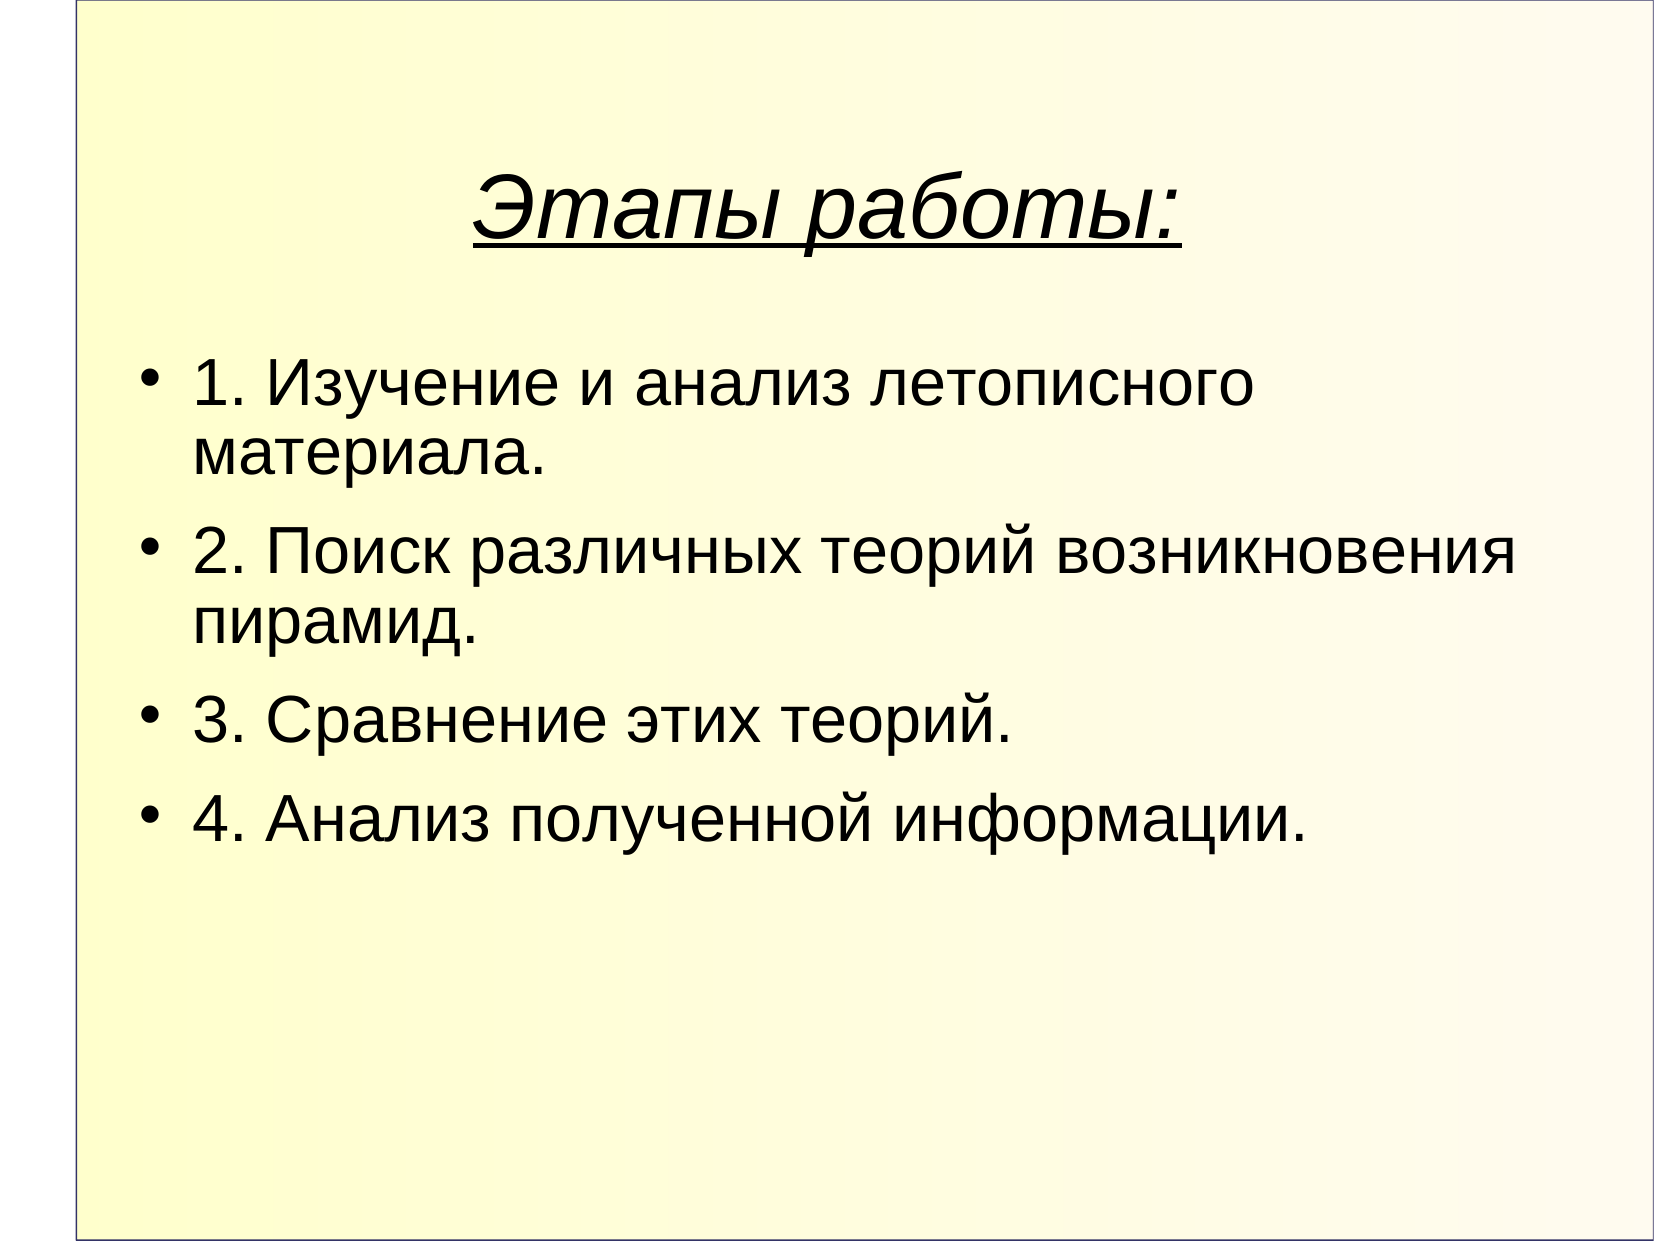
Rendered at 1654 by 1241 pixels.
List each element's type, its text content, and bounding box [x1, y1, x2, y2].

title Этапы работы: [121, 102, 1534, 310]
list 1. Изучение и анализ летописного материала. 2. Поиск различных теорий возникновения пирамид. 3. Сравнение этих теорий. 4. Анализ полученной информации. [121, 344, 1534, 1164]
